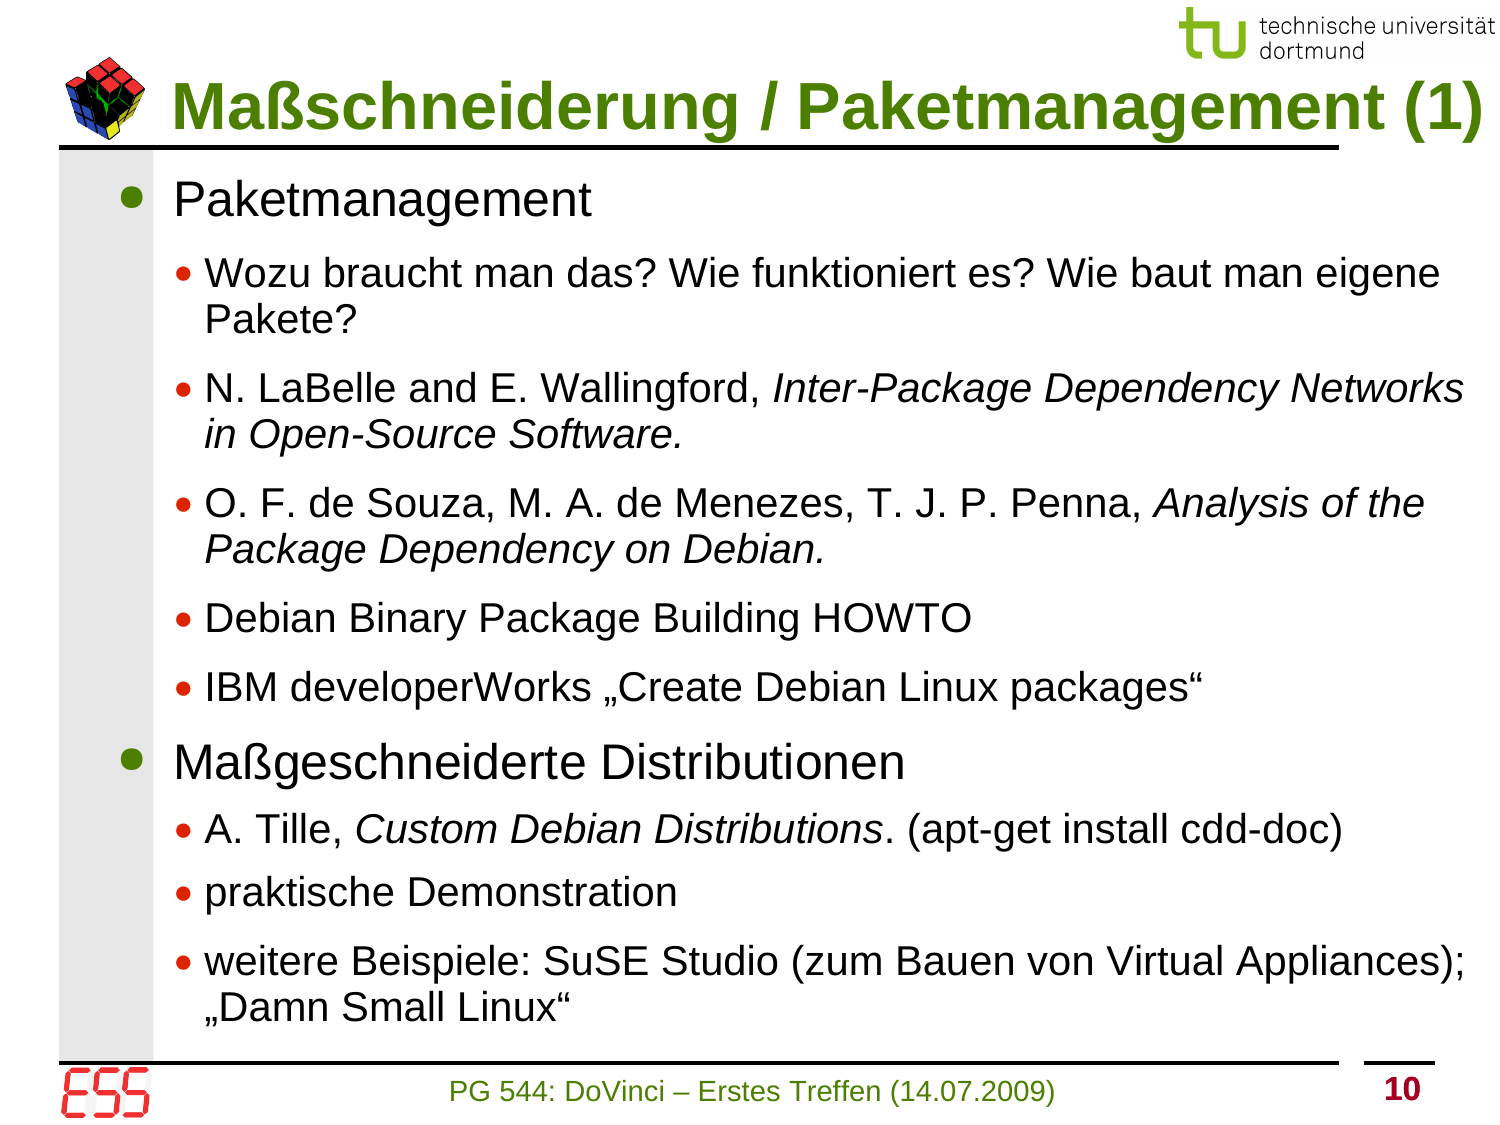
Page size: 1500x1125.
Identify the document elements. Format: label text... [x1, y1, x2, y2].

title Maßschneiderung / Paketmanagement (1) [171, 49, 1500, 159]
picture [65, 57, 145, 140]
list Paketmanagement Wozu braucht man das? Wie funktioniert es? Wie baut man eigene Pakete? N. LaBelle and E. Wallingford, Inter-Package Dependency Networks in Open-Source Software. O. F. de Souza, M. A. de Menezes, T. J. P. Penna, Analysis of the Package Dependency on Debian. Debian Binary Package Building HOWTO IBM developerWorks „Create Debian Linux packages“ Maßgeschneiderte Distributionen A. Tille, Custom Debian Distributions. (apt-get install cdd-doc) praktische Demonstration weitere Beispiele: SuSE Studio (zum Bauen von Virtual Appliances); „Damn Small Linux“ [116, 171, 1474, 1031]
picture [61, 1067, 152, 1118]
picture [1179, 7, 1495, 49]
